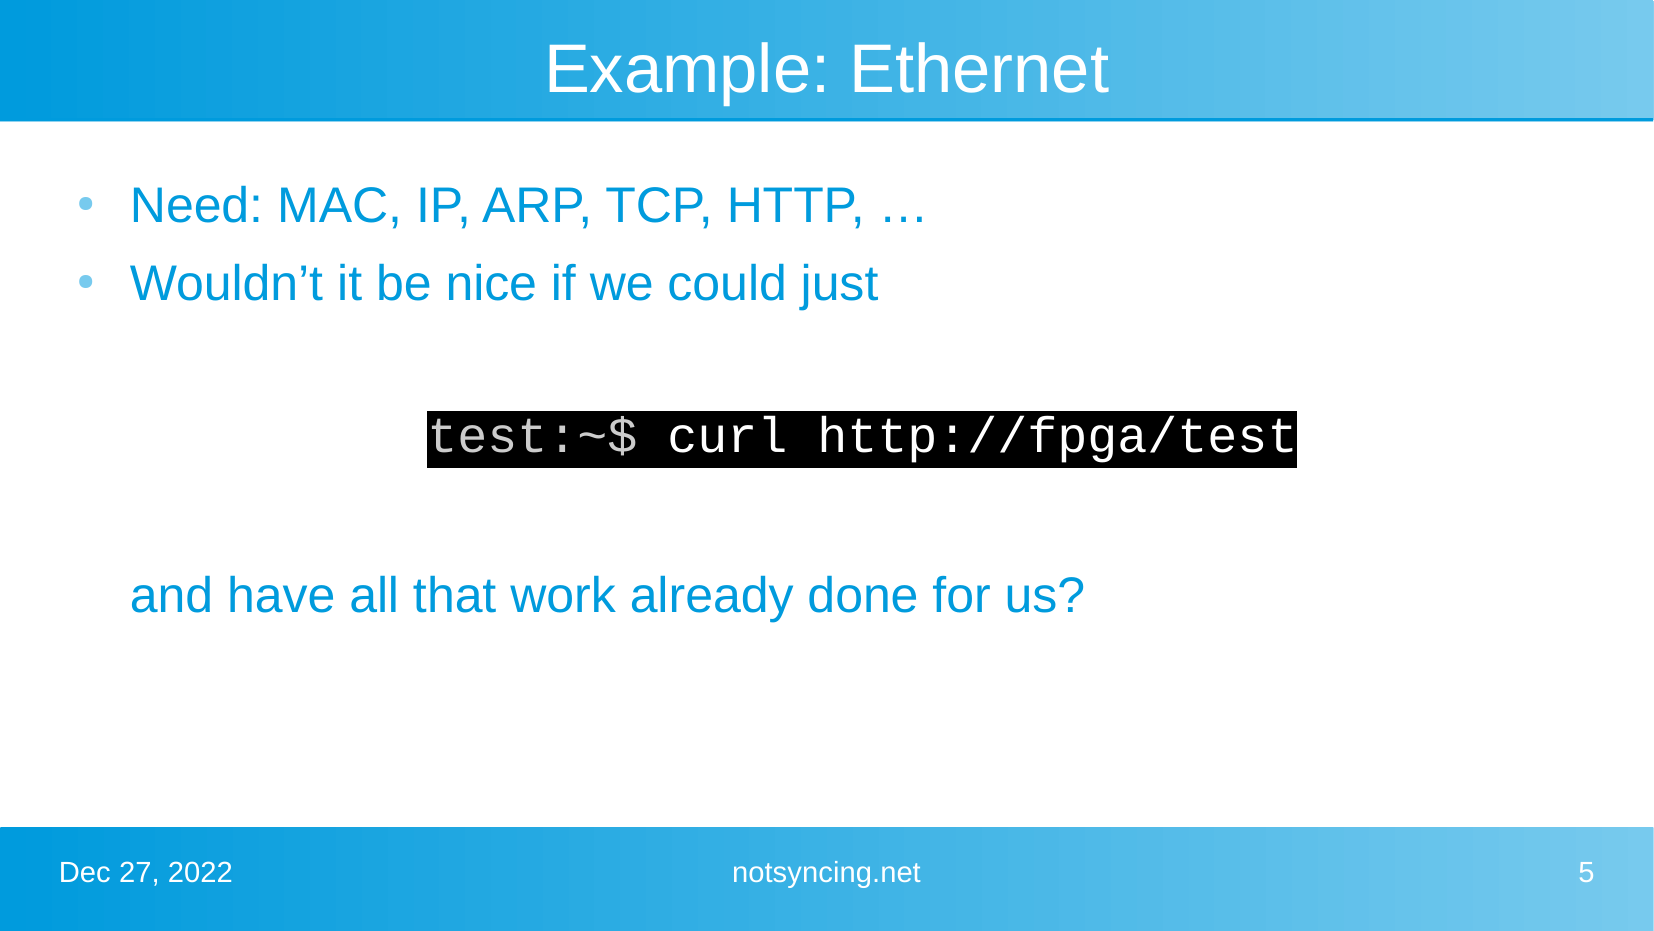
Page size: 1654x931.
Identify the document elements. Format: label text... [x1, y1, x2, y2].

list Need: MAC, IP, ARP, TCP, HTTP, … Wouldn’t it be nice if we could just test:~$ curl http://fpga/test and have all that work already done for us? [59, 177, 1595, 768]
title Example: Ethernet [59, 29, 1595, 108]
